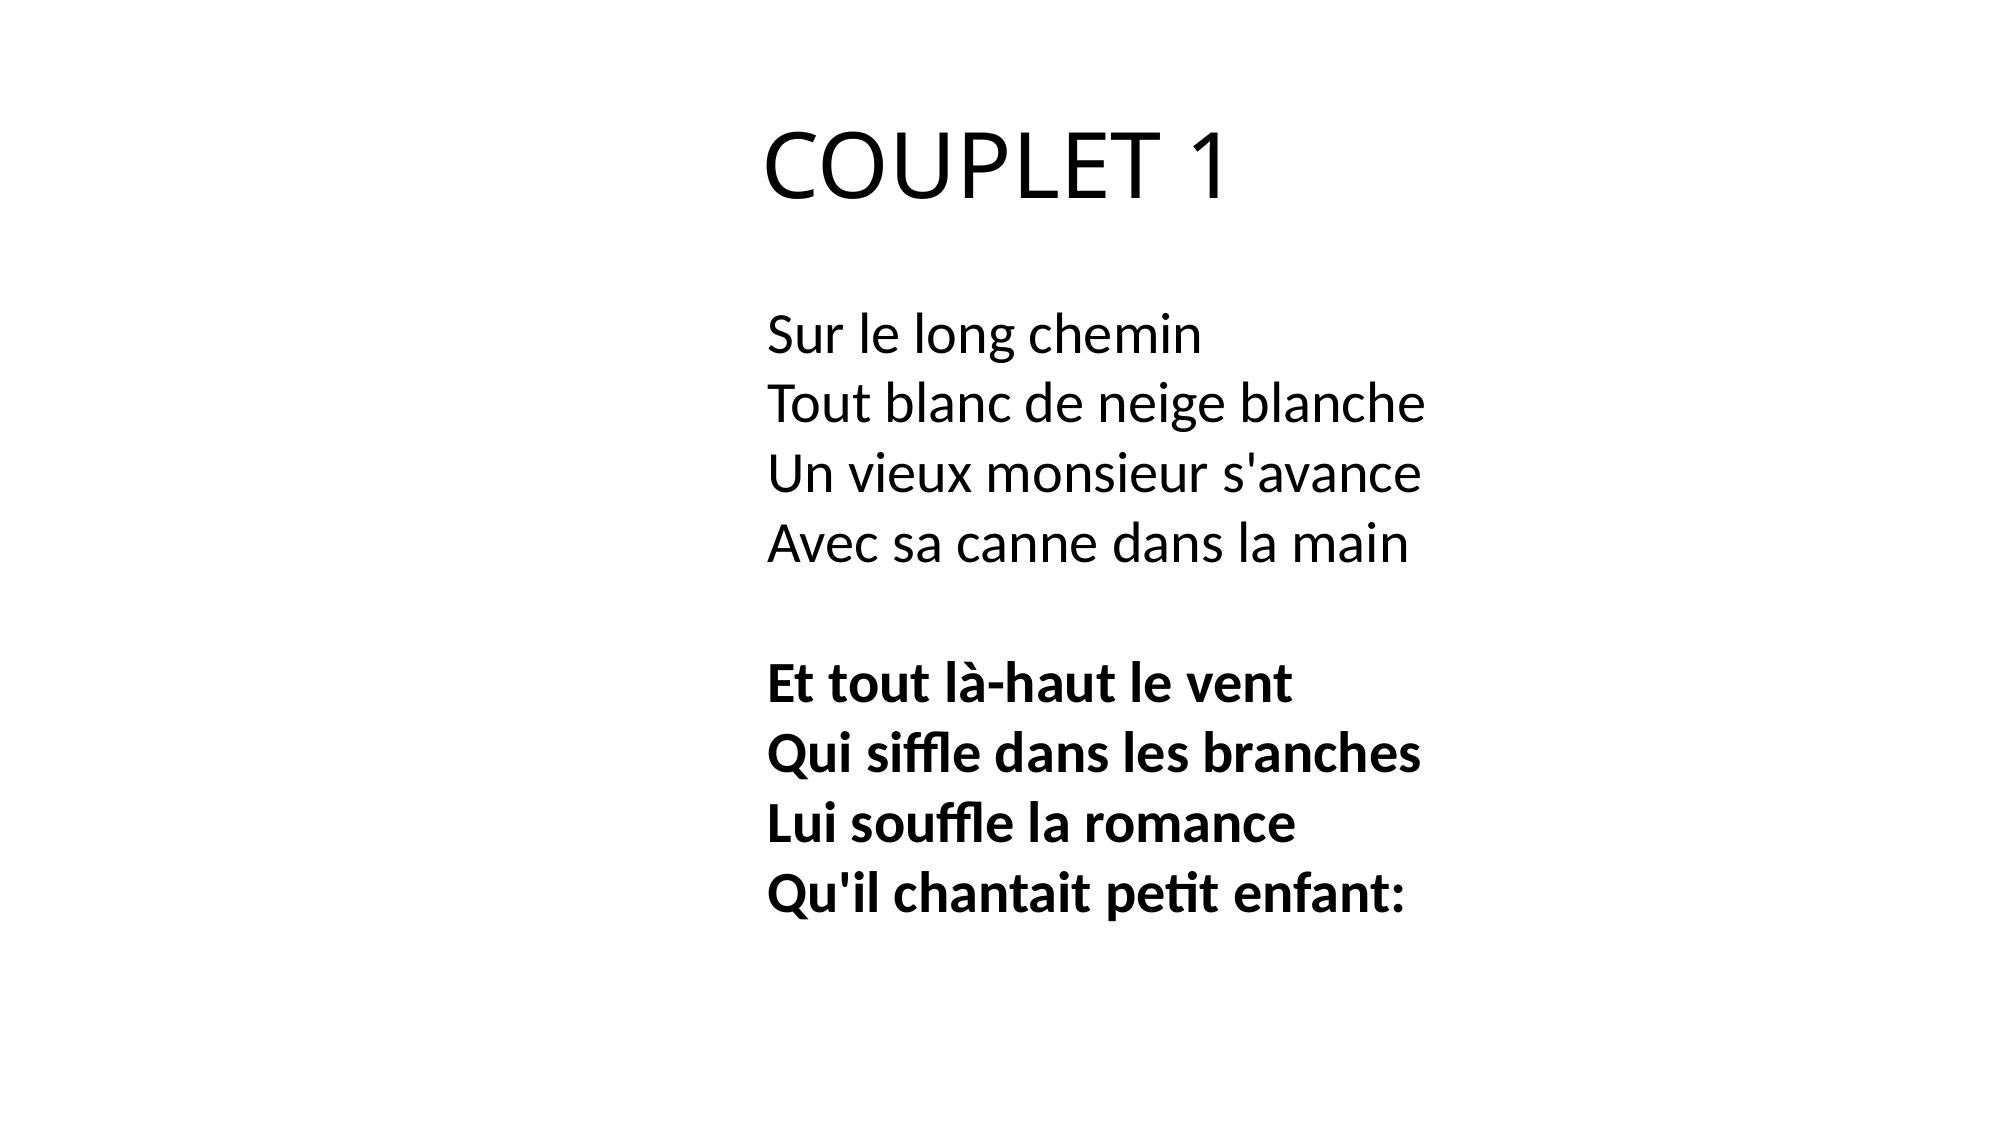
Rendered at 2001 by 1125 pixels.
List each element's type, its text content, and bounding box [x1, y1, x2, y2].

title COUPLET 1 [137, 59, 1863, 278]
list Sur le long chemin Tout blanc de neige blanche Un vieux monsieur s'avance Avec sa canne dans la main Et tout là-haut le vent Qui siffle dans les branches Lui souffle la romance Qu'il chantait petit enfant: [752, 283, 1546, 981]
